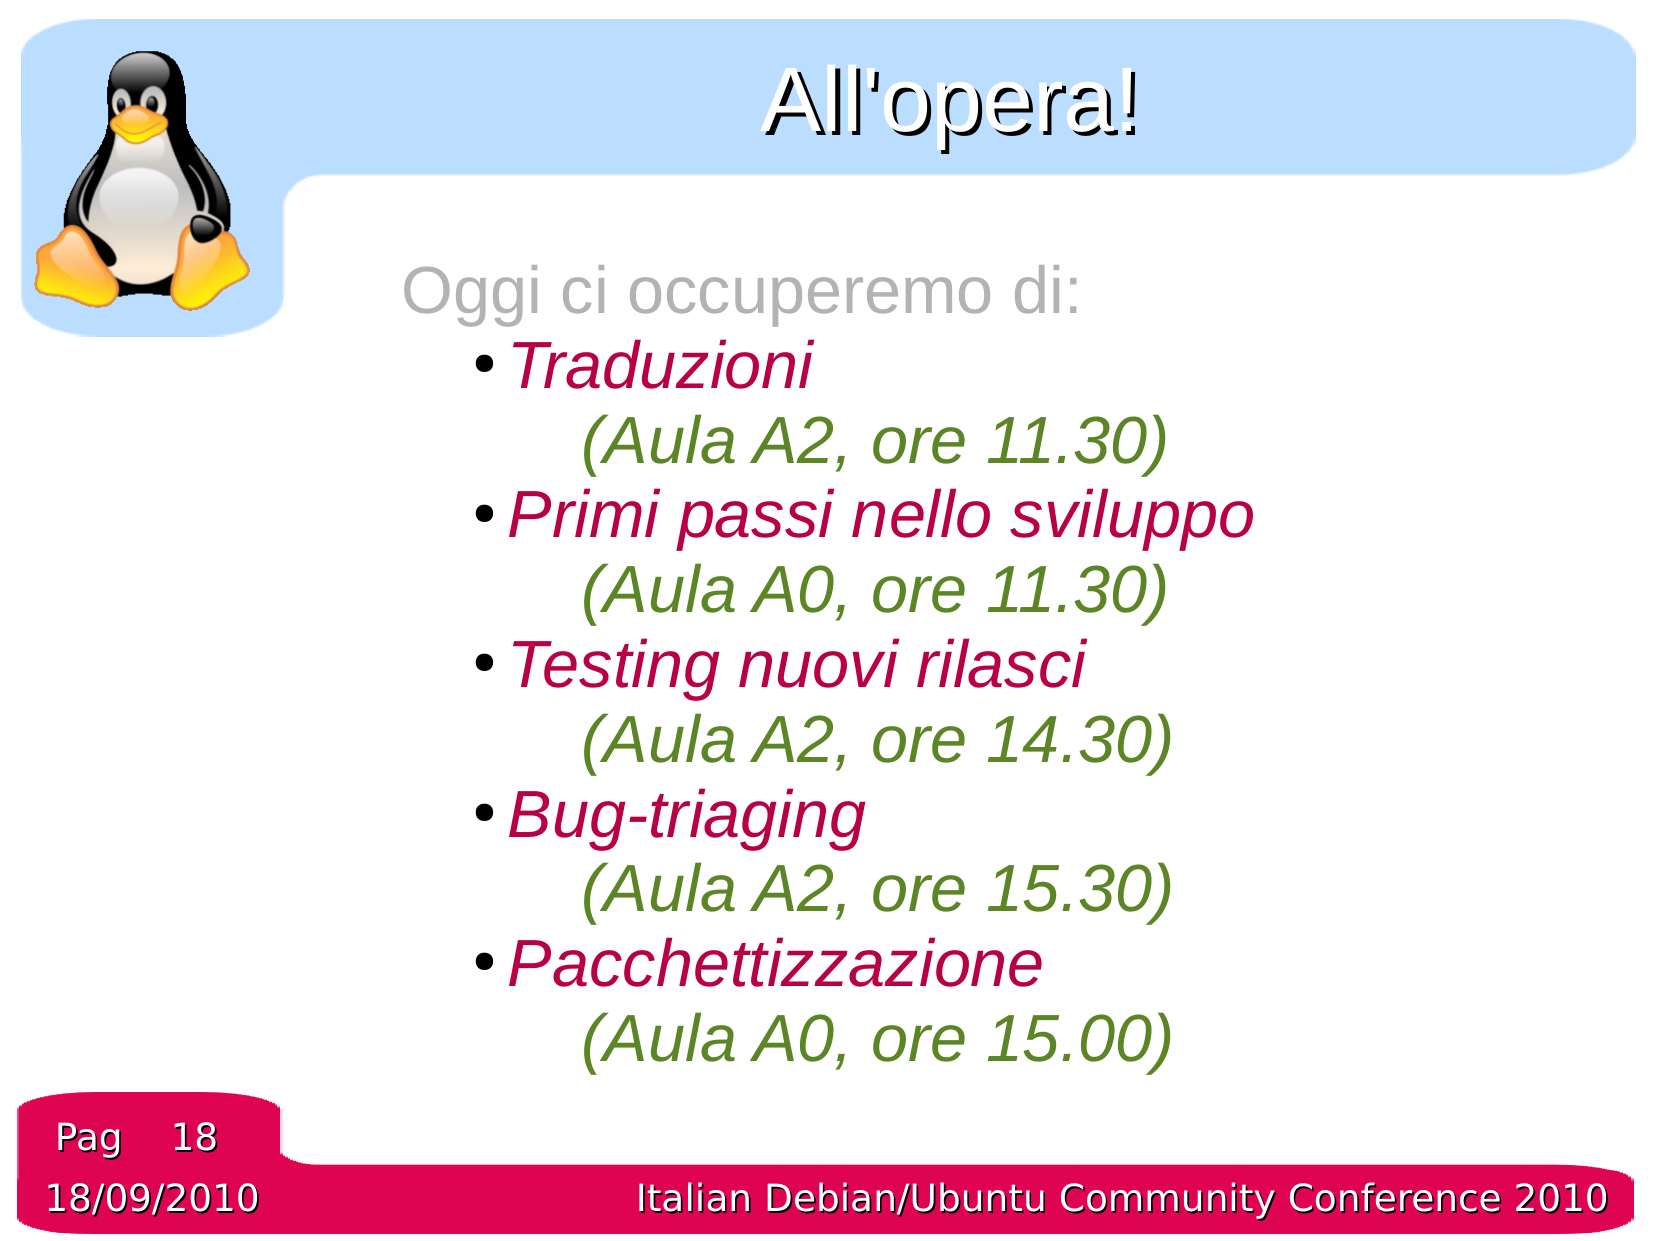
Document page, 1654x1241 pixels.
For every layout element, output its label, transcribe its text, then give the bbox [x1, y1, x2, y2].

subtitle Oggi ci occuperemo di: Traduzioni (Aula A2, ore 11.30) Primi passi nello sviluppo (Aula A0, ore 11.30) Testing nuovi rilasci (Aula A2, ore 14.30) Bug-triaging (Aula A2, ore 15.30) Pacchettizzazione (Aula A0, ore 15.00) [401, 200, 1636, 1129]
title All'opera! [265, 3, 1636, 196]
picture [17, 1092, 1634, 1234]
text_box Pag <numero> [41, 1108, 394, 1182]
text_box Italian Debian/Ubuntu Community Conference 2010 [621, 1169, 1625, 1241]
picture [21, 19, 1636, 337]
text_box 18/09/2010 [29, 1169, 284, 1241]
